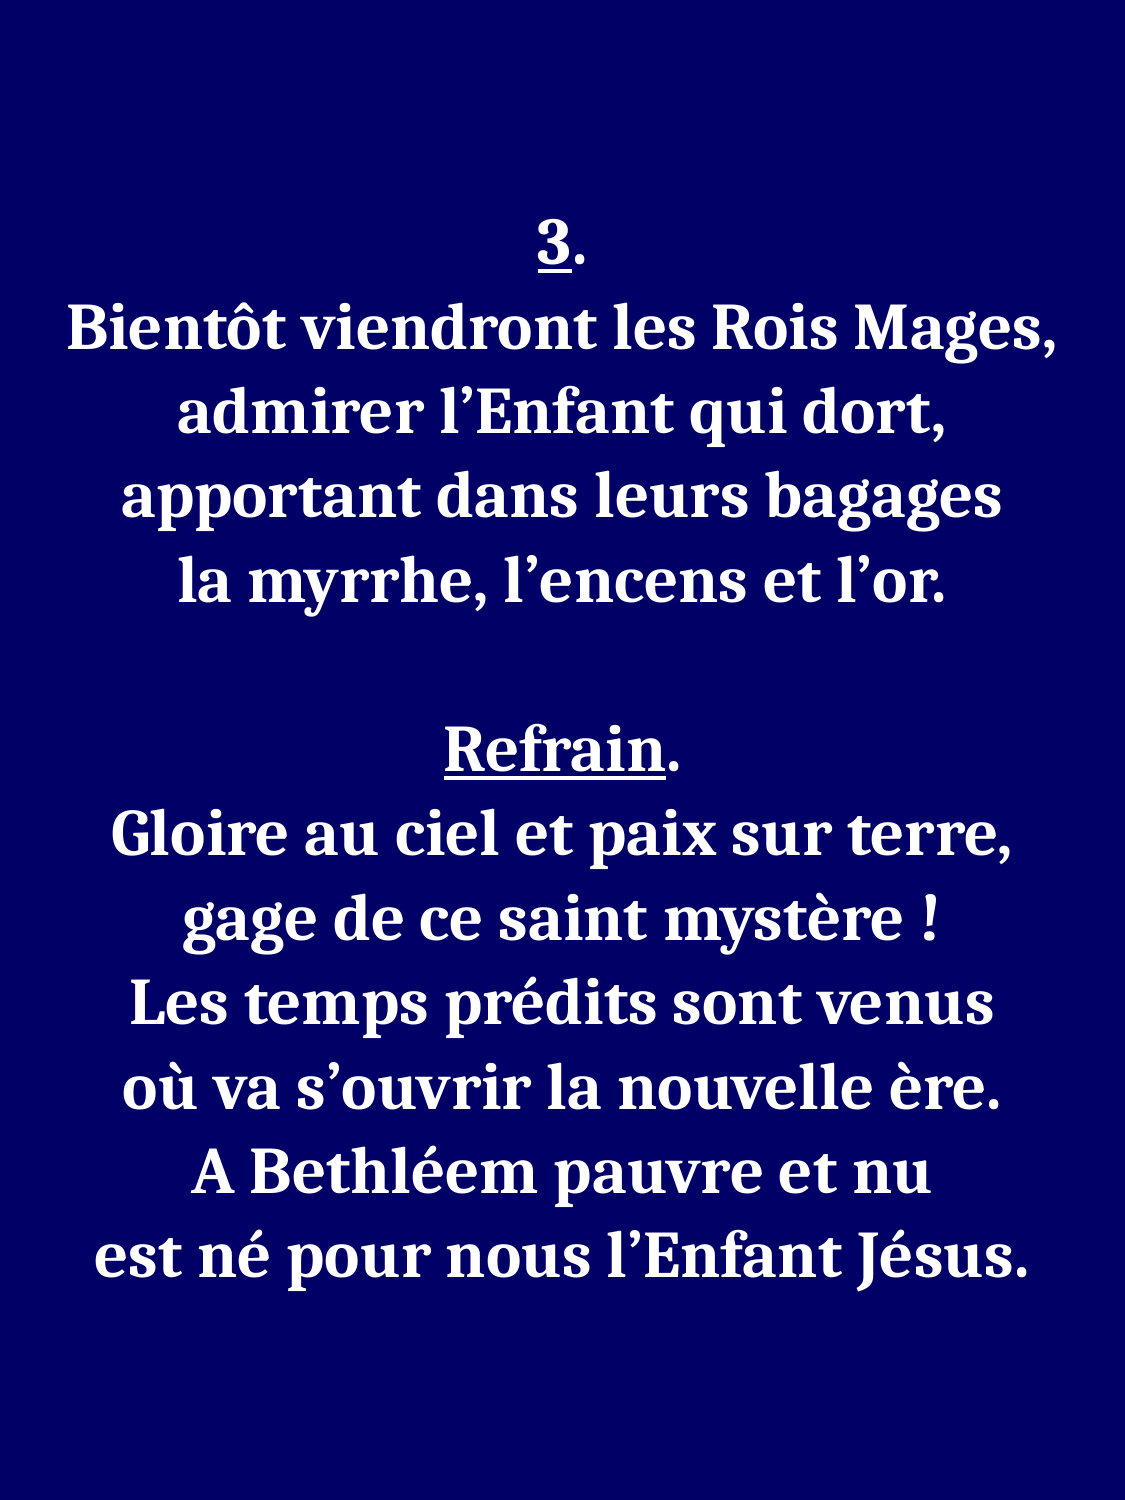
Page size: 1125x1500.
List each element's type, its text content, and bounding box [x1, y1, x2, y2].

text_box 3. Bientôt viendront les Rois Mages, admirer l’Enfant qui dort, apportant dans leurs bagages la myrrhe, l’encens et l’or. Refrain. Gloire au ciel et paix sur terre, gage de ce saint mystère ! Les temps prédits sont venus où va s’ouvrir la nouvelle ère. A Bethléem pauvre et nu est né pour nous l’Enfant Jésus. [0, 106, 1125, 1394]
